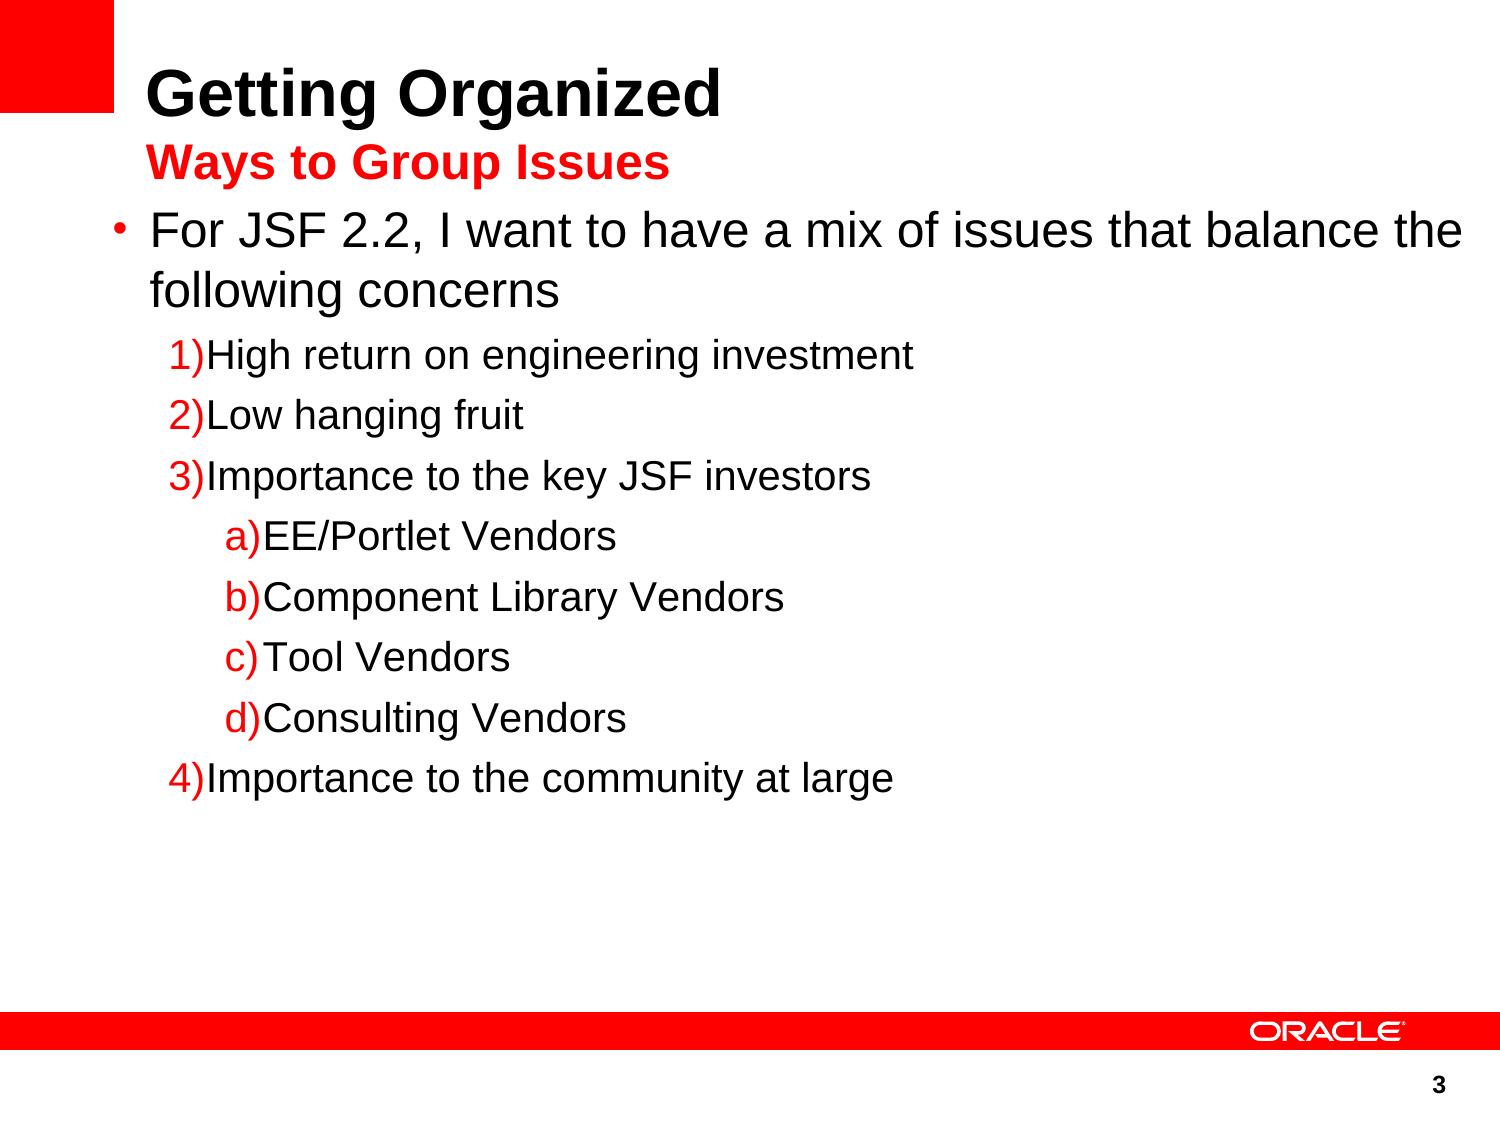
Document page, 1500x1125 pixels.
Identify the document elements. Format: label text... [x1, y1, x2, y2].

title Getting Organized Ways to Group Issues [145, 49, 1390, 197]
picture [0, 1012, 1500, 1050]
picture [0, 0, 114, 113]
list For JSF 2.2, I want to have a mix of issues that balance the following concerns High return on engineering investment Low hanging fruit Importance to the key JSF investors EE/Portlet Vendors Component Library Vendors Tool Vendors Consulting Vendors Importance to the community at large [112, 197, 1469, 911]
